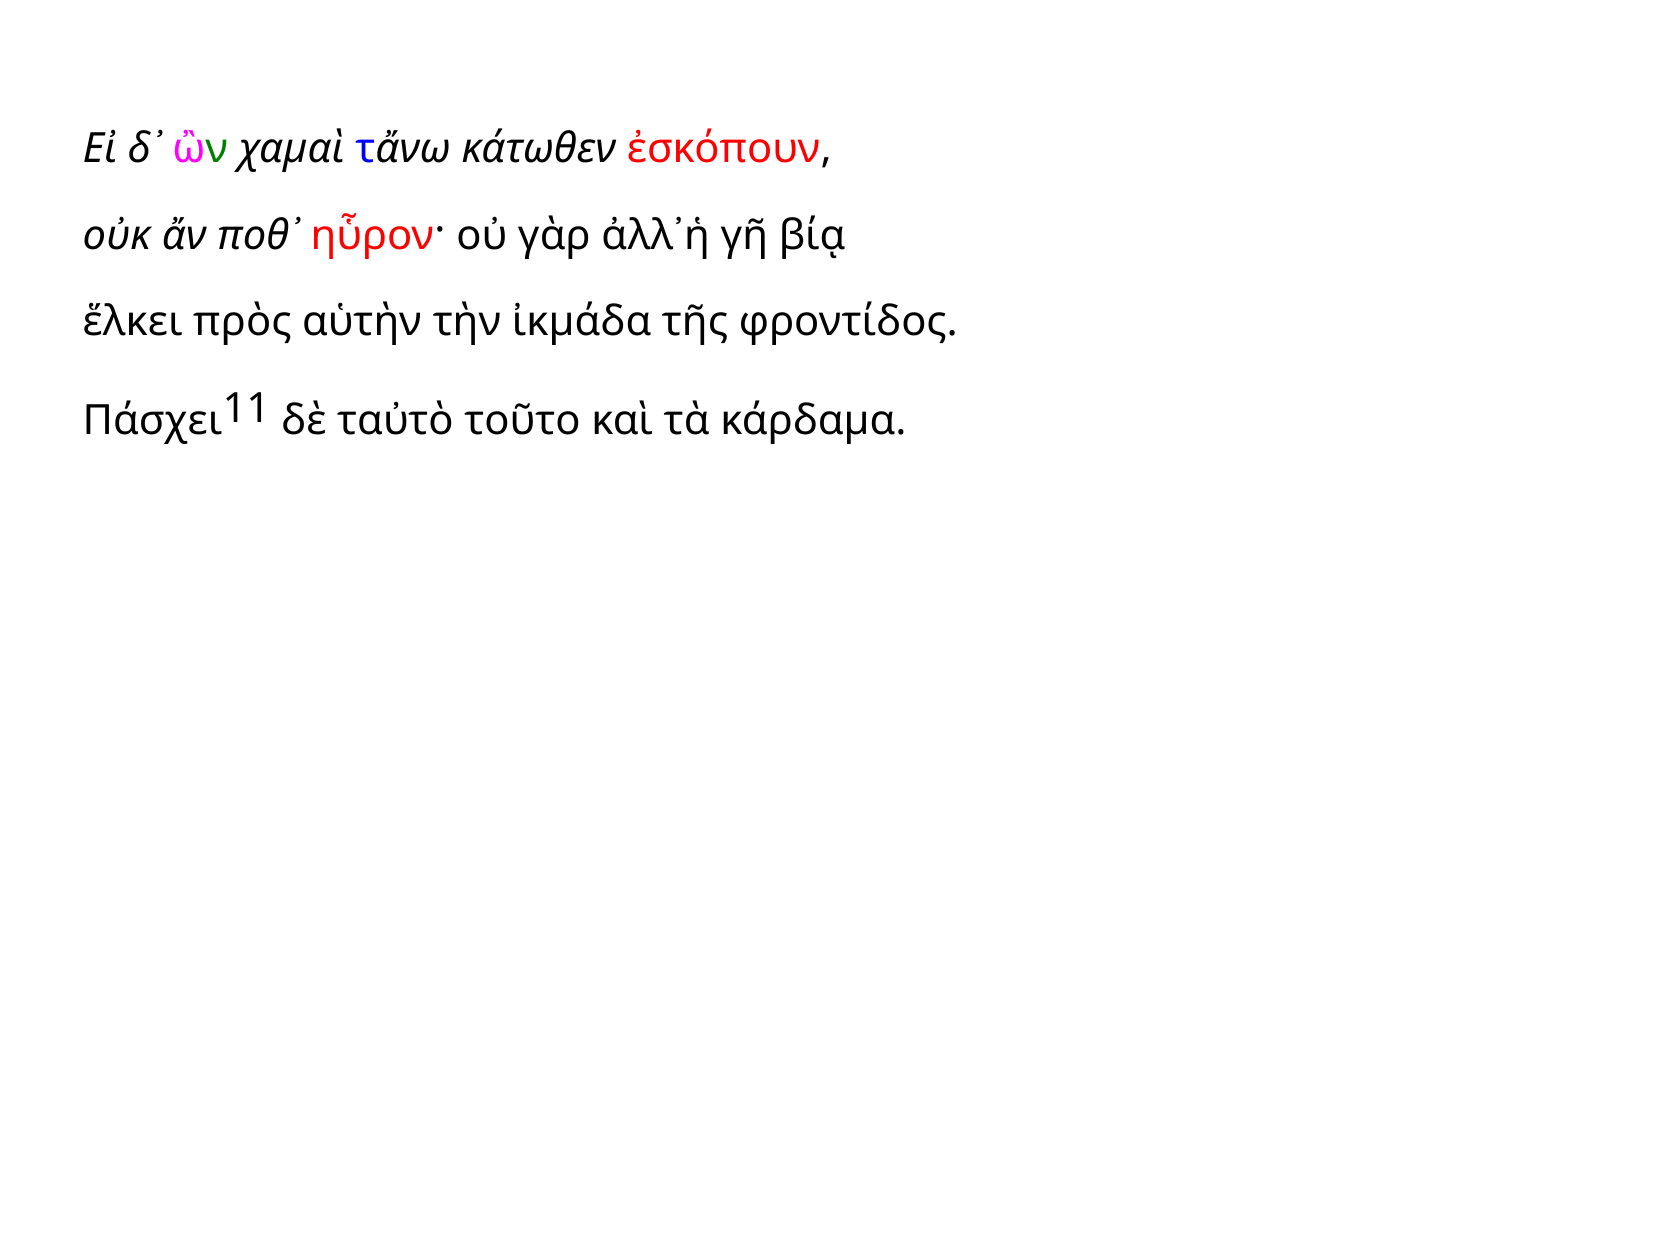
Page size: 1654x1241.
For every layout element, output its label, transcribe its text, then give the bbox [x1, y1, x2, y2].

list Εἰ δ᾿ ὢν χαμαὶ τἄνω κάτωθεν ἐσκόπουν, οὐκ ἄν ποθ᾿ ηὗρον· οὐ γὰρ ἀλλ᾿ἡ γῆ βίᾳ ἕλκει πρὸς αὑτὴν τὴν ἰκμάδα τῆς φροντίδος. Πάσχει11 δὲ ταὐτὸ τοῦτο καὶ τὰ κάρδαμα. [82, 118, 1571, 1188]
